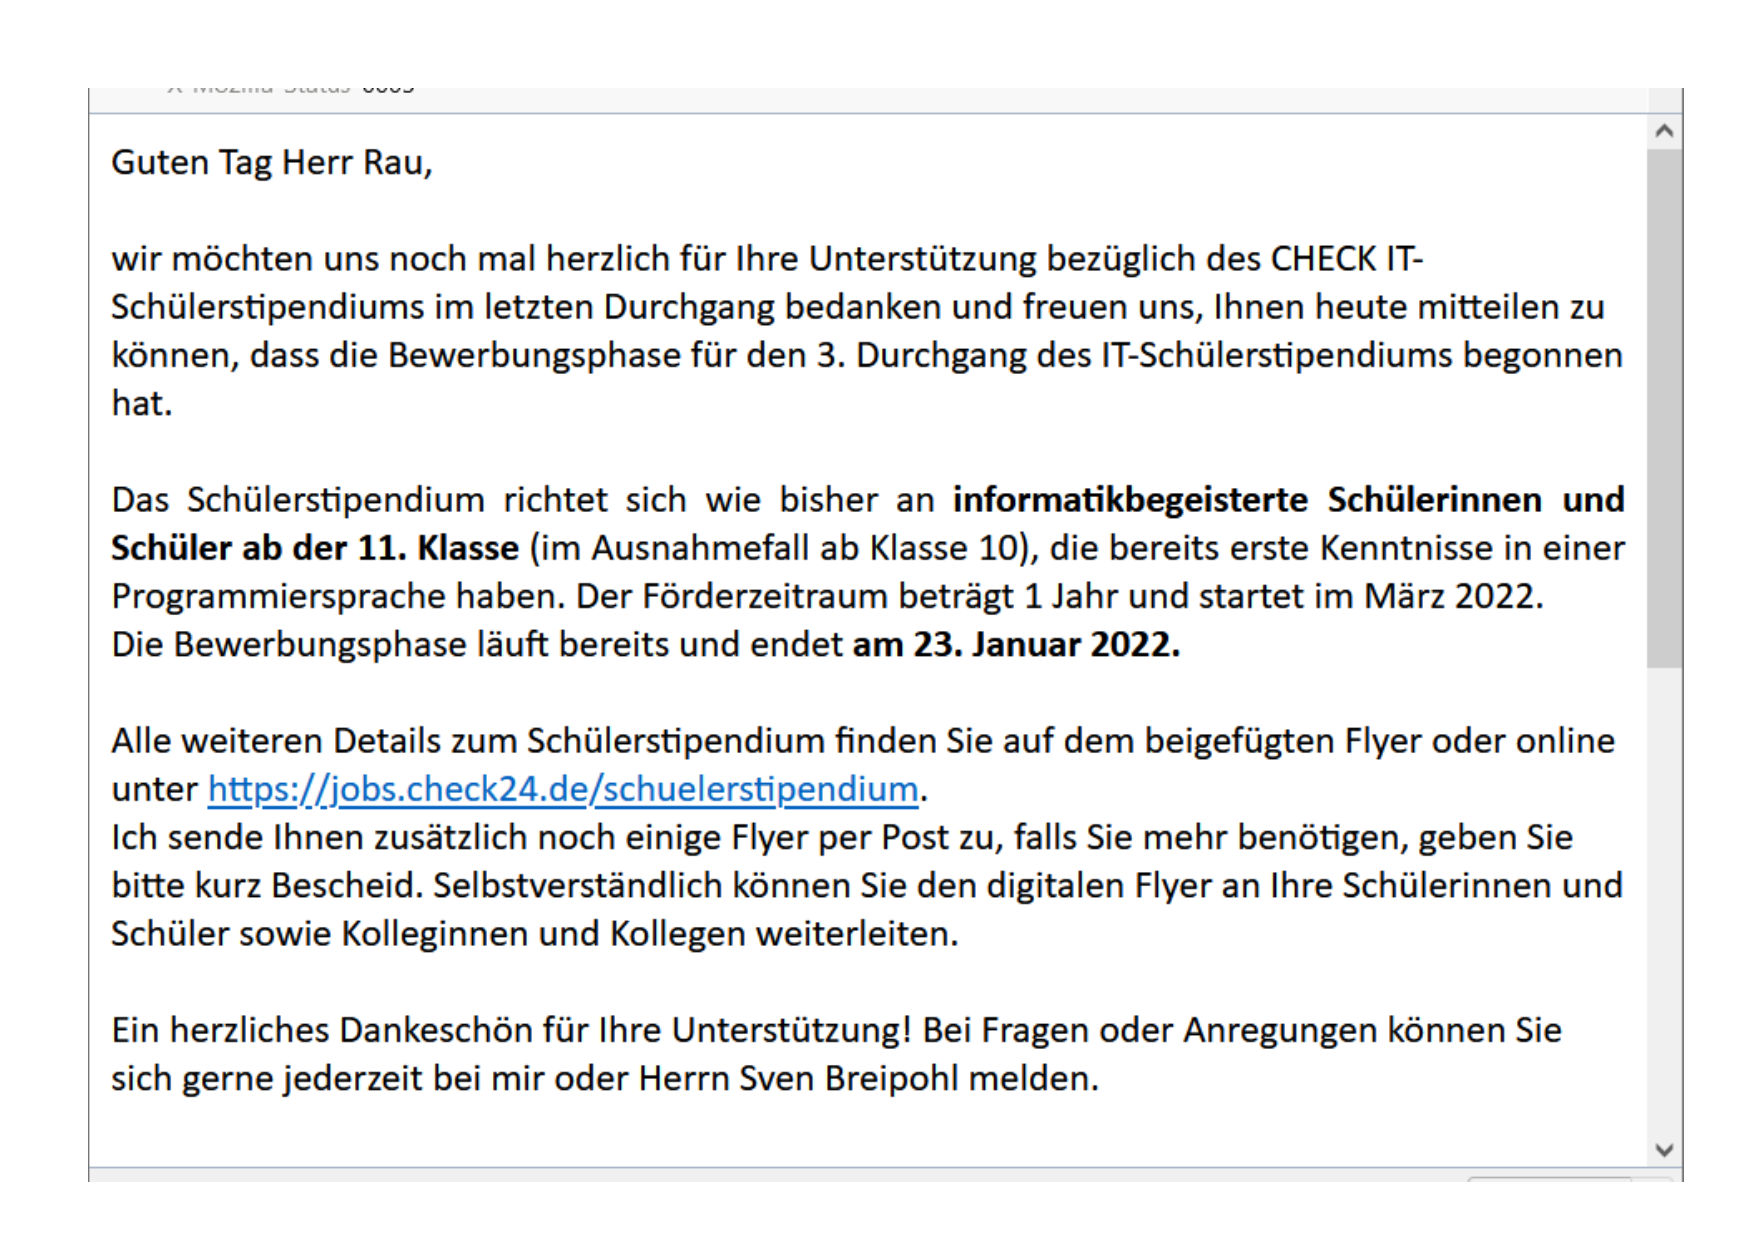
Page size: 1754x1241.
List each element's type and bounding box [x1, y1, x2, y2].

picture [88, 88, 1684, 1182]
